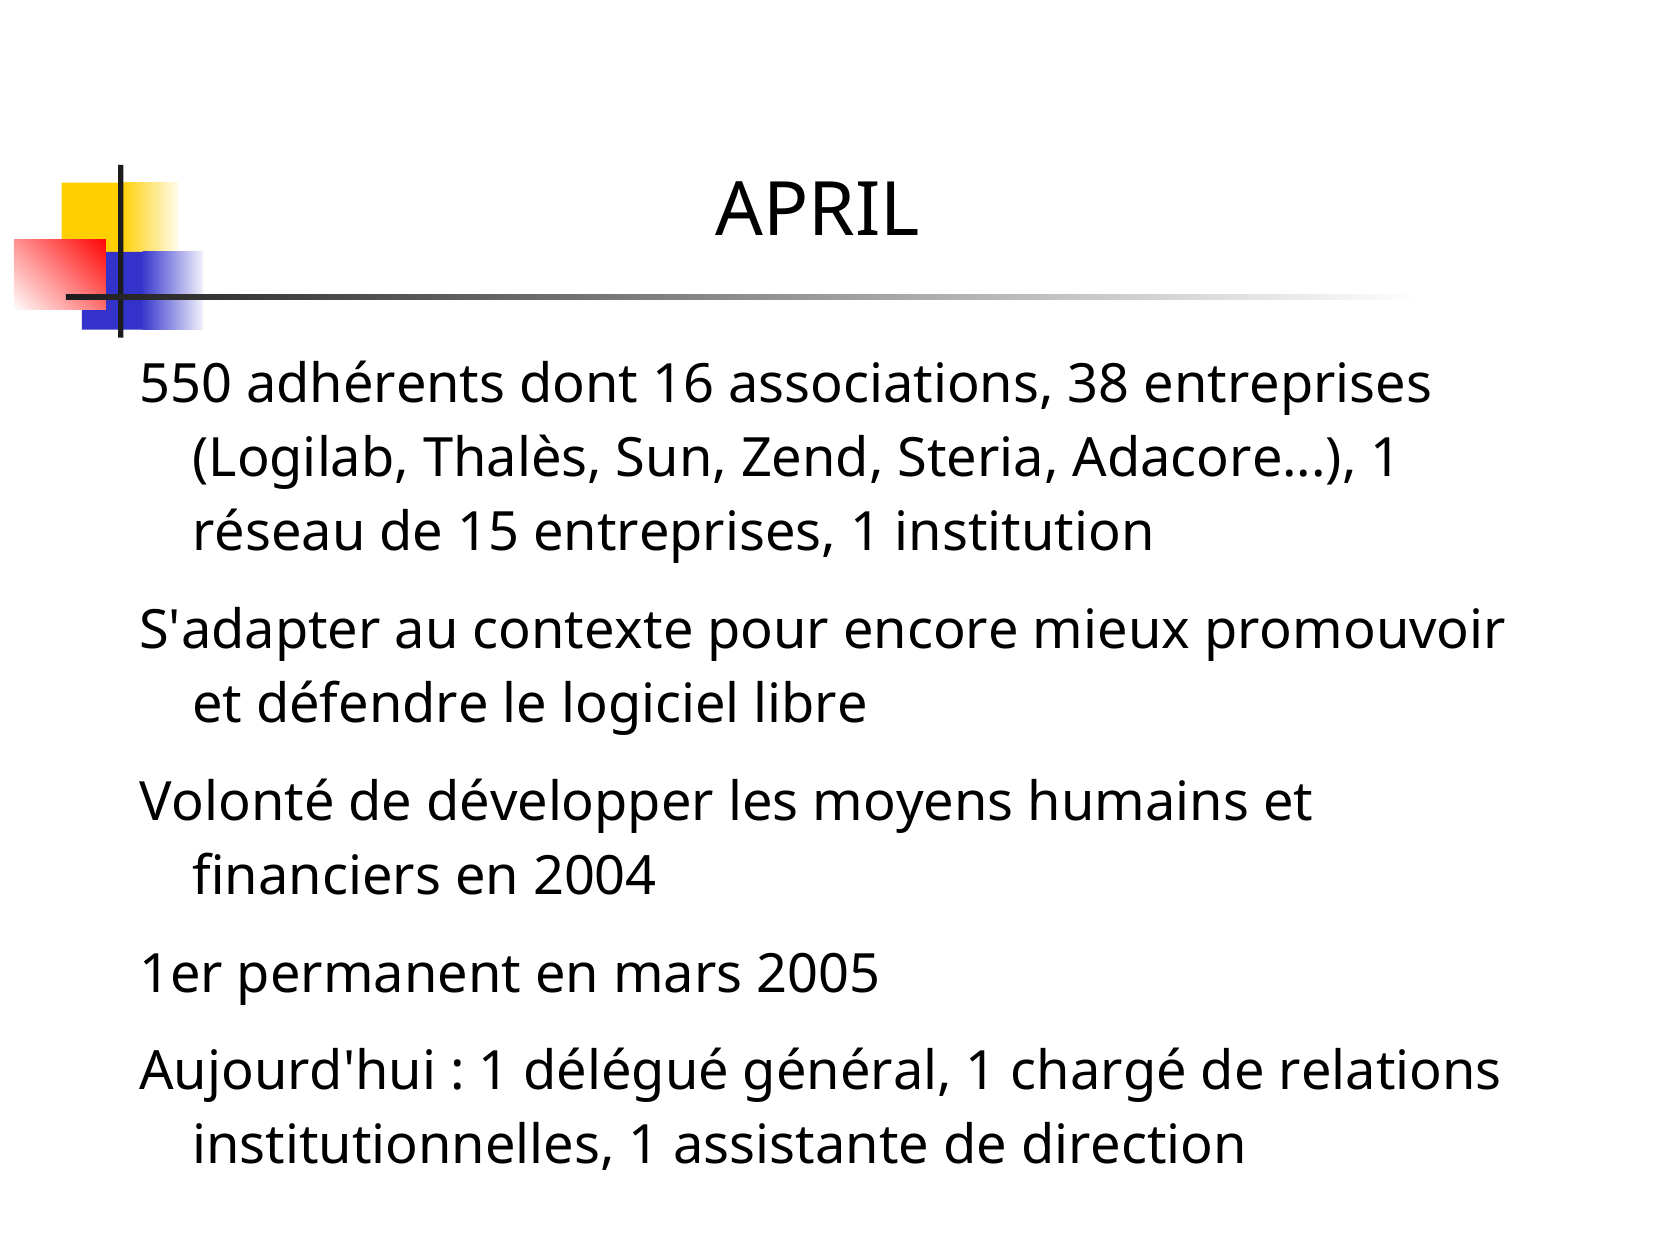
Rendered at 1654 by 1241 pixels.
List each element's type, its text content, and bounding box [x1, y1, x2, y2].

list 550 adhérents dont 16 associations, 38 entreprises (Logilab, Thalès, Sun, Zend, Steria, Adacore...), 1 réseau de 15 entreprises, 1 institution S'adapter au contexte pour encore mieux promouvoir et défendre le logiciel libre Volonté de développer les moyens humains et financiers en 2004 1er permanent en mars 2005 Aujourd'hui : 1 délégué général, 1 chargé de relations institutionnelles, 1 assistante de direction [121, 344, 1534, 1233]
title APRIL [121, 110, 1534, 303]
